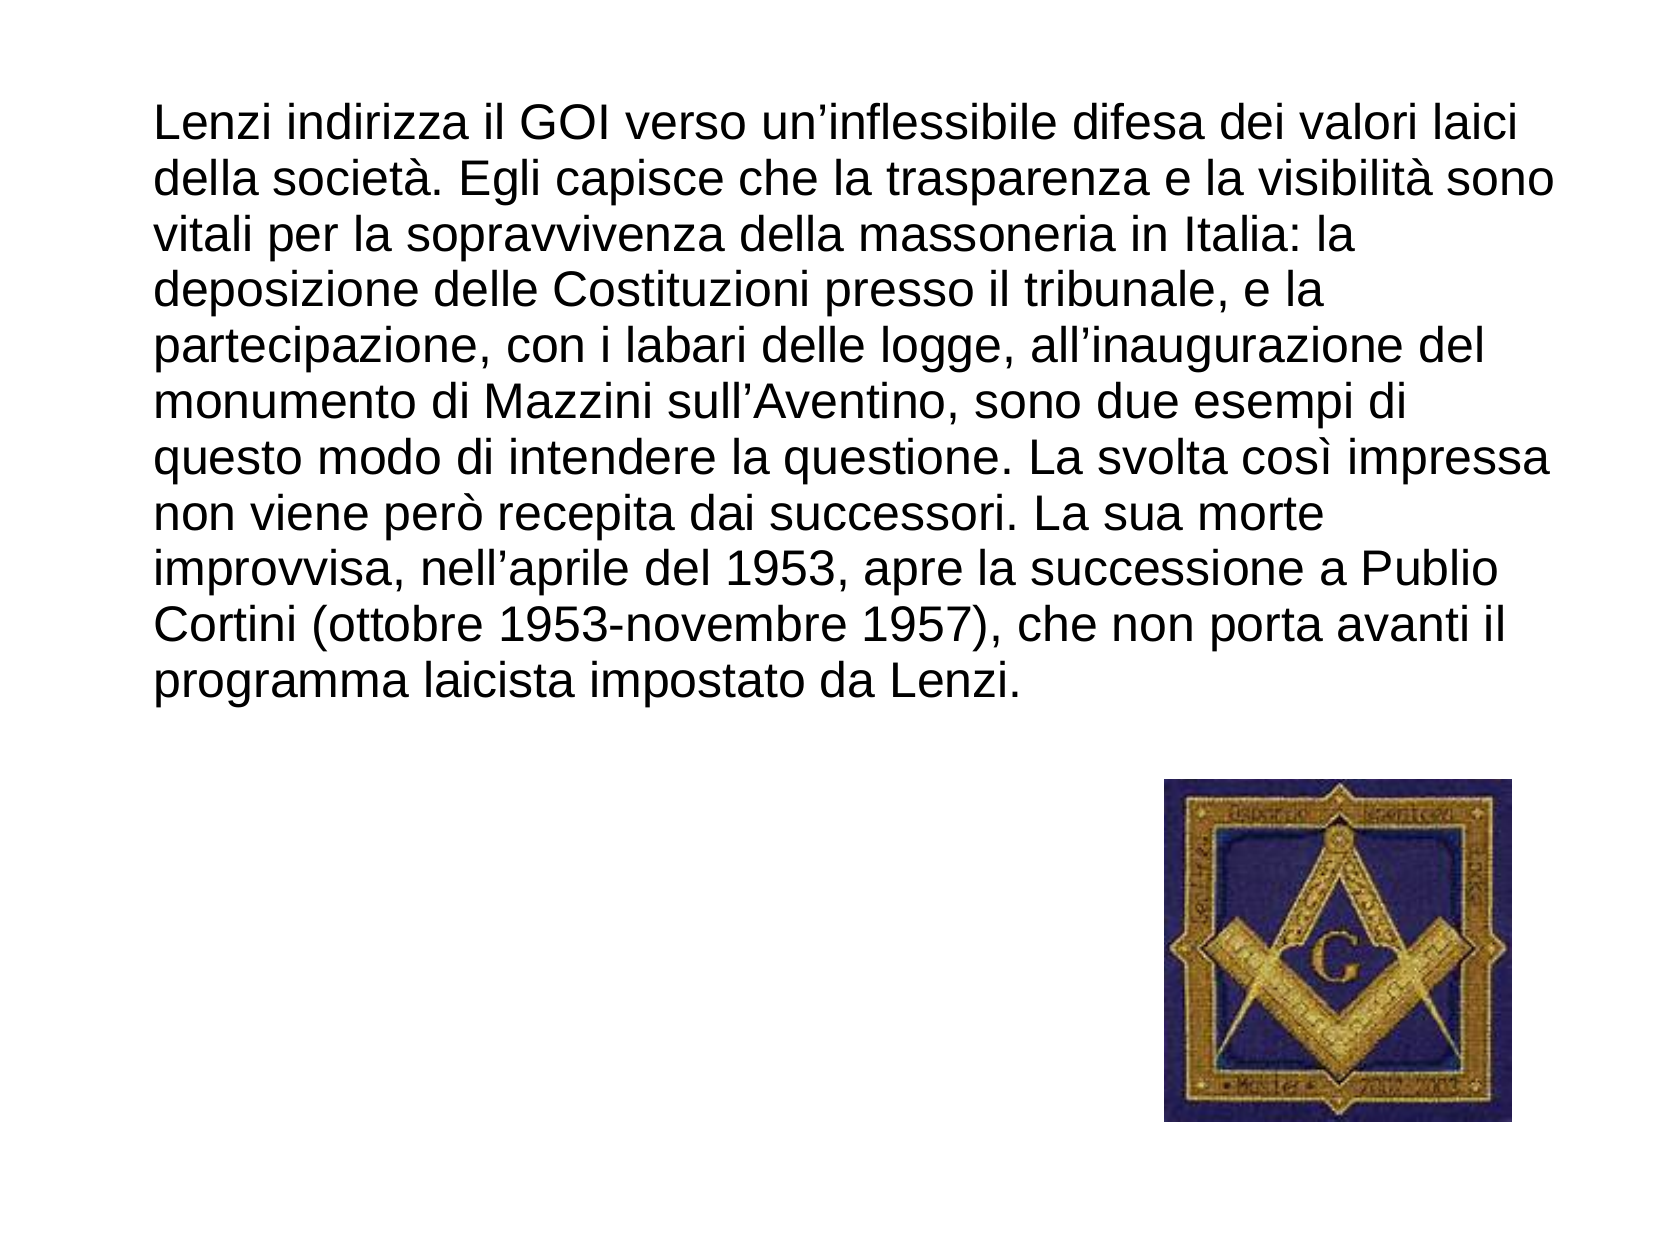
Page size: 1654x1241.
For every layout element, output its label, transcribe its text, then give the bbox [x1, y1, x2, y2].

picture [1164, 779, 1512, 1123]
list Lenzi indirizza il GOI verso un’inflessibile difesa dei valori laici della società. Egli capisce che la trasparenza e la visibilità sono vitali per la sopravvivenza della massoneria in Italia: la deposizione delle Costituzioni presso il tribunale, e la partecipazione, con i labari delle logge, all’inaugurazione del monumento di Mazzini sull’Aventino, sono due esempi di questo modo di intendere la questione. La svolta così impressa non viene però recepita dai successori. La sua morte improvvisa, nell’aprile del 1953, apre la successione a Publio Cortini (ottobre 1953-novembre 1957), che non porta avanti il programma laicista impostato da Lenzi. [82, 94, 1571, 1134]
